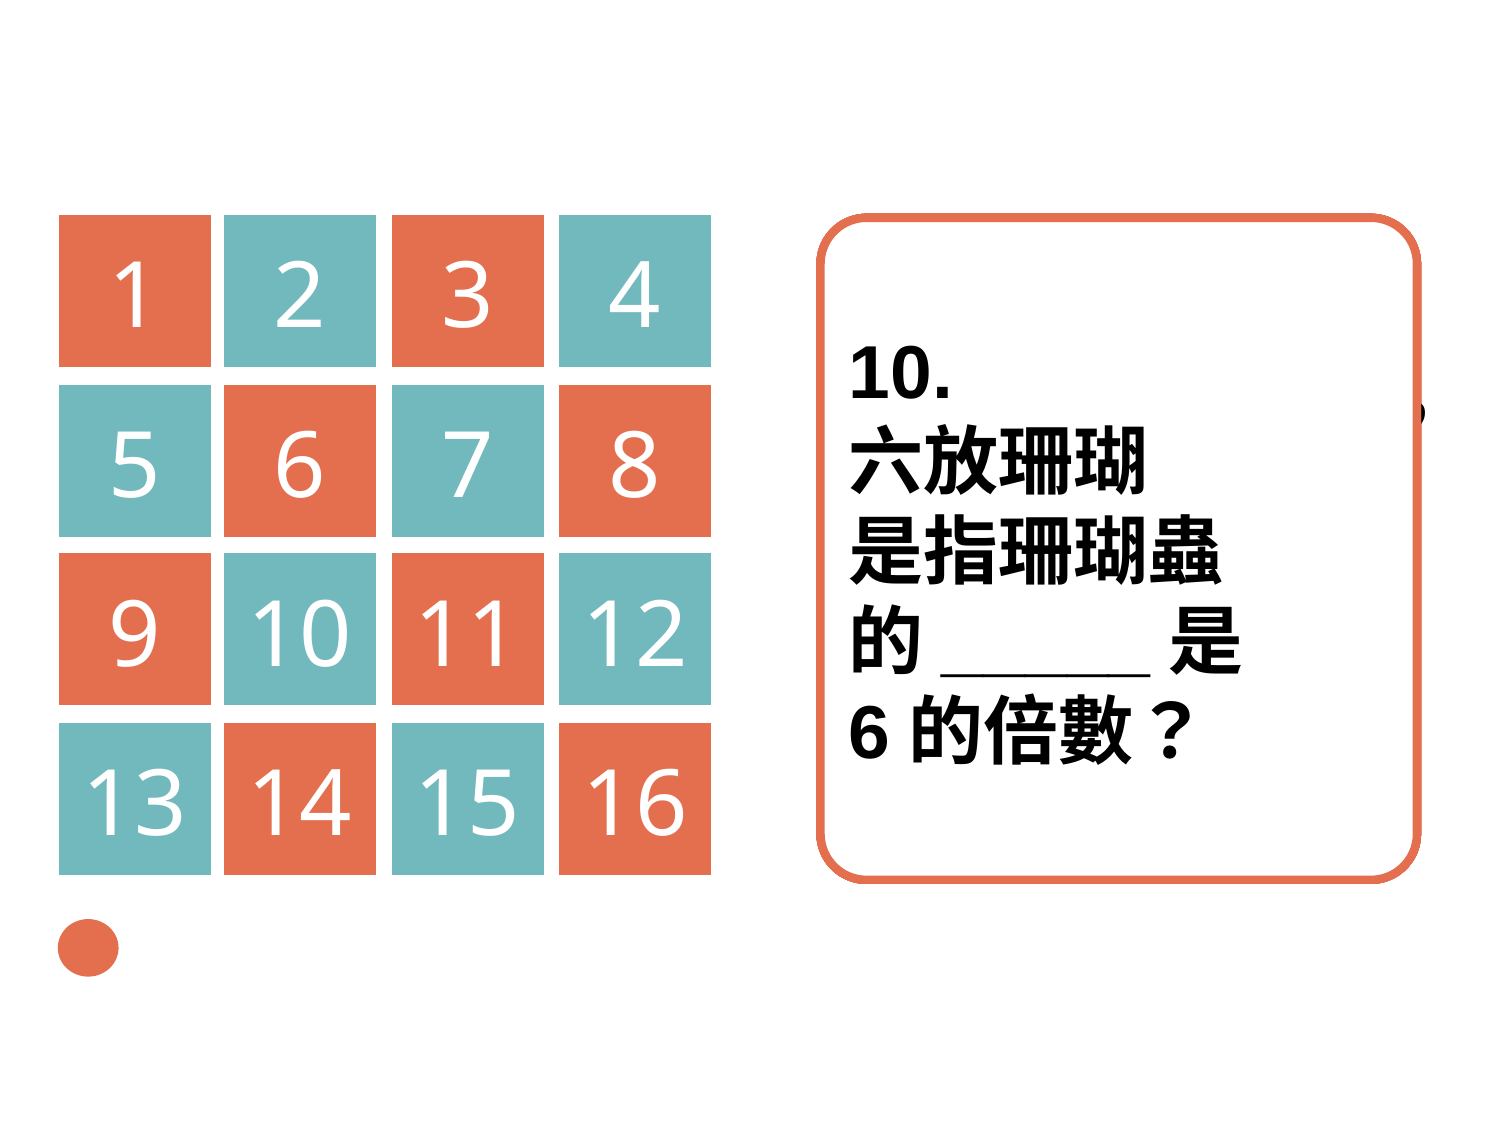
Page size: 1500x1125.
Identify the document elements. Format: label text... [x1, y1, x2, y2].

text_box 14 [223, 722, 377, 876]
text_box 7 [391, 384, 545, 538]
text_box 8 [558, 384, 712, 538]
text_box 12 [558, 552, 712, 706]
text_box 10. 六放珊瑚 是指珊瑚蟲 的_____是 6的倍數？ [820, 217, 1417, 880]
text_box 2 [223, 214, 377, 368]
text_box 15 [391, 722, 545, 876]
text_box 4 [558, 214, 712, 368]
text_box 6 [223, 384, 377, 538]
text_box 9 [58, 552, 212, 706]
text_box 1 [58, 214, 212, 368]
text_box 3 [391, 214, 545, 368]
text_box 5 [58, 384, 212, 538]
text_box [57, 919, 119, 977]
text_box 11 [391, 552, 545, 706]
text_box 10 [223, 552, 377, 706]
text_box 13 [58, 722, 212, 876]
text_box 16 [558, 722, 712, 876]
